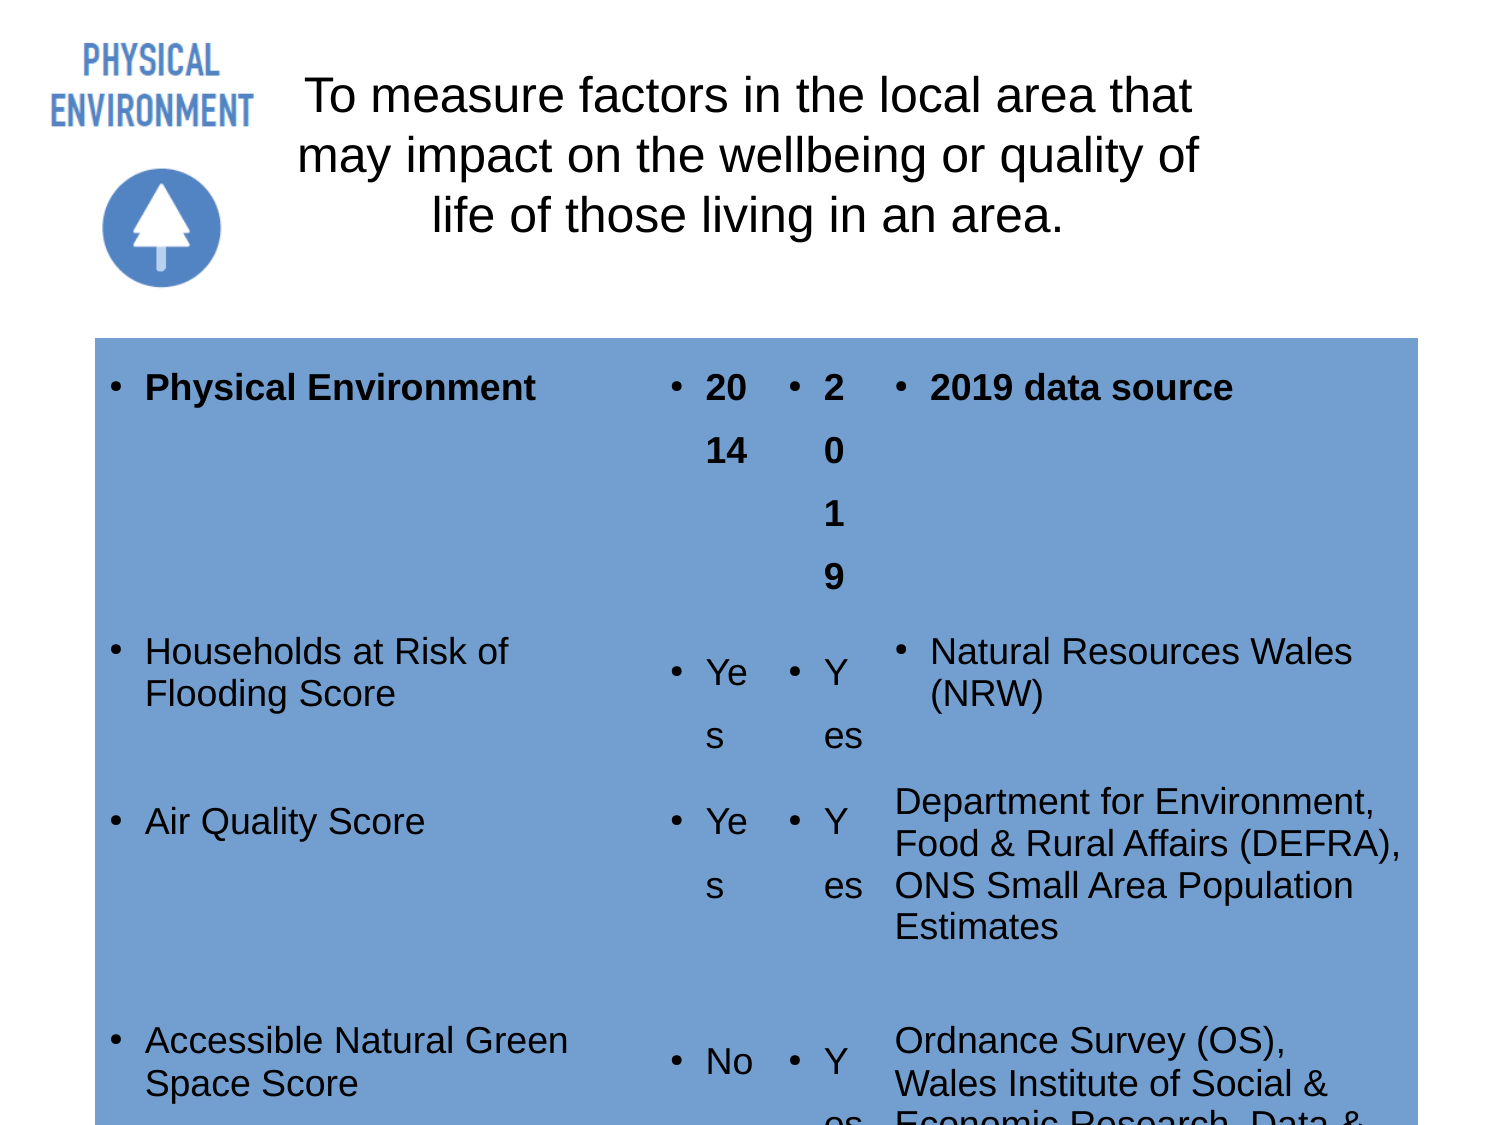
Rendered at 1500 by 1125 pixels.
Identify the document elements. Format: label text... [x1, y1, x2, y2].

table_cell Natural Resources Wales (NRW) [880, 623, 1418, 773]
table_cell Ordnance Survey (OS), Wales Institute of Social & Economic Research, Data & Methods (WISERD) [880, 1013, 1418, 1125]
table_cell No [656, 1013, 774, 1125]
table_cell Yes [774, 773, 880, 1013]
table_cell Department for Environment, Food & Rural Affairs (DEFRA), ONS Small Area Population Estimates [880, 773, 1418, 1013]
table_cell Yes [774, 1013, 880, 1125]
text_box To measure factors in the local area that may impact on the wellbeing or quality of life of those living in an area. [266, 55, 1243, 250]
table_header 2014 [656, 338, 774, 623]
table_header 2019 data source [880, 338, 1418, 623]
table_cell Households at Risk of Flooding Score [95, 623, 656, 773]
table_cell Yes [656, 773, 774, 1013]
table_header Physical Environment [95, 338, 656, 623]
table_cell Yes [828, 1119, 839, 1125]
table_cell Air Quality Score [95, 773, 656, 1013]
table_cell Yes [656, 623, 774, 773]
table_header 2019 [774, 338, 880, 623]
table_cell Yes [774, 623, 880, 773]
picture [41, 31, 266, 298]
table_cell Accessible Natural Green Space Score [95, 1013, 656, 1125]
